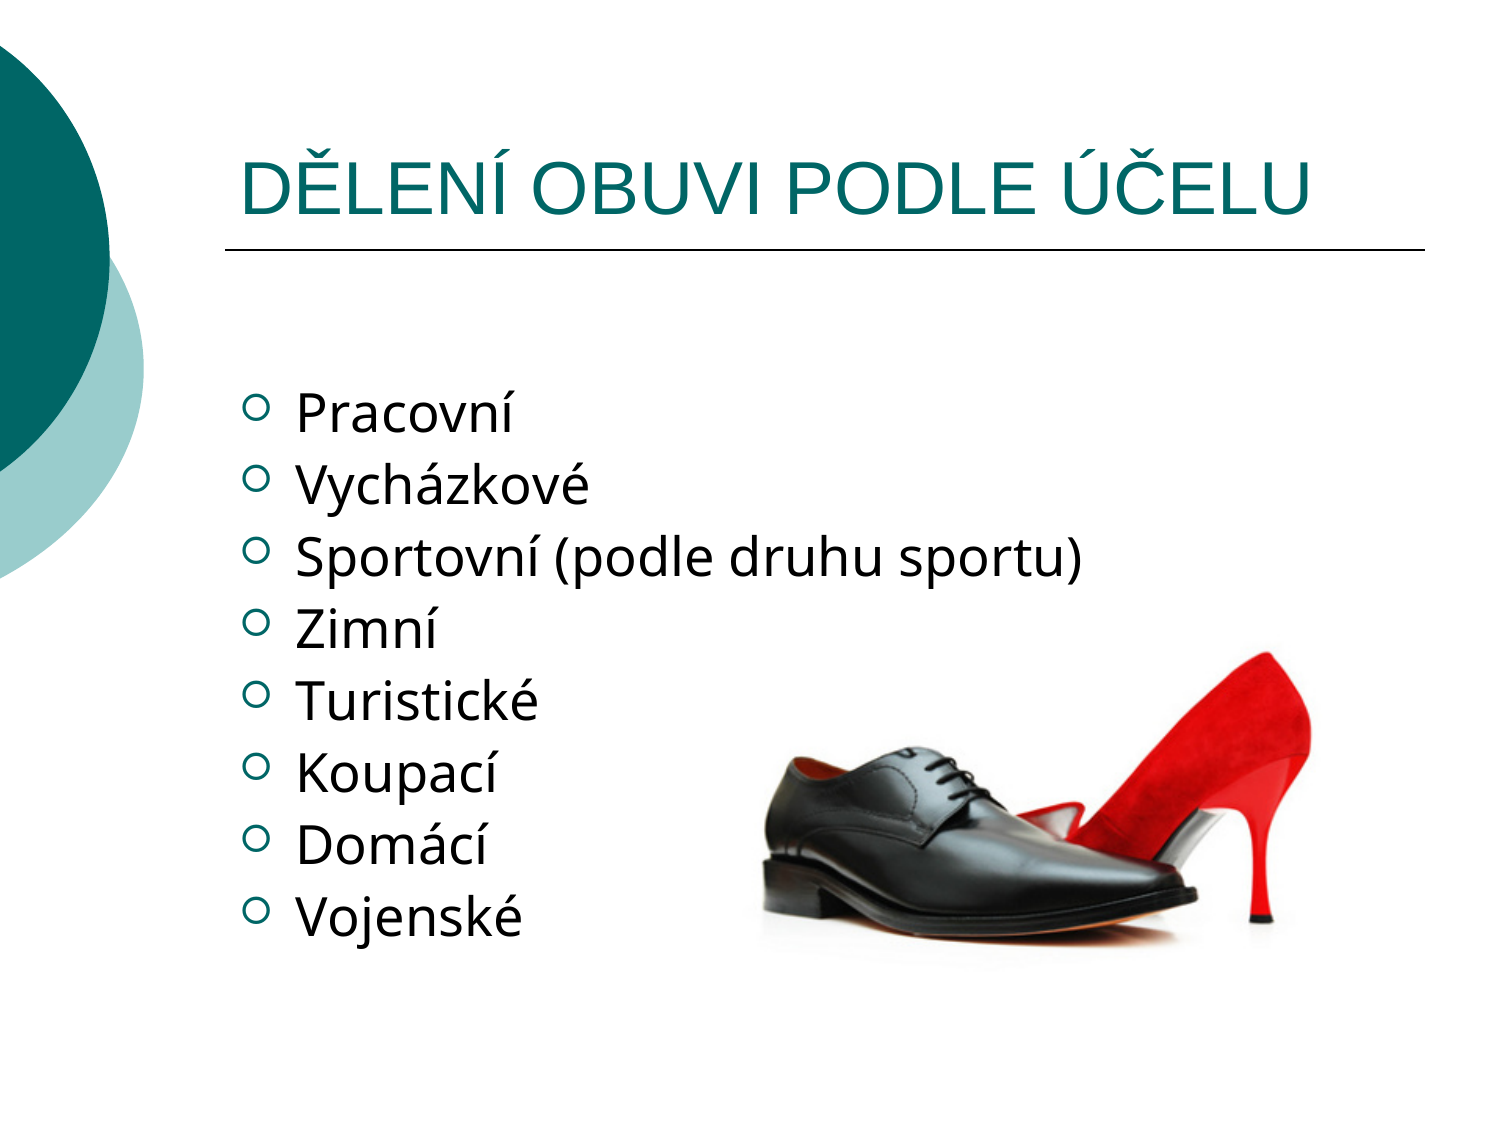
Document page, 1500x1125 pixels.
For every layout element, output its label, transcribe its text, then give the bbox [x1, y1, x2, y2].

picture [702, 597, 1341, 1022]
list Pracovní Vycházkové Sportovní (podle druhu sportu) Zimní Turistické Koupací Domácí Vojenské [224, 299, 1425, 1022]
title DĚLENÍ OBUVI PODLE ÚČELU [224, 49, 1425, 237]
